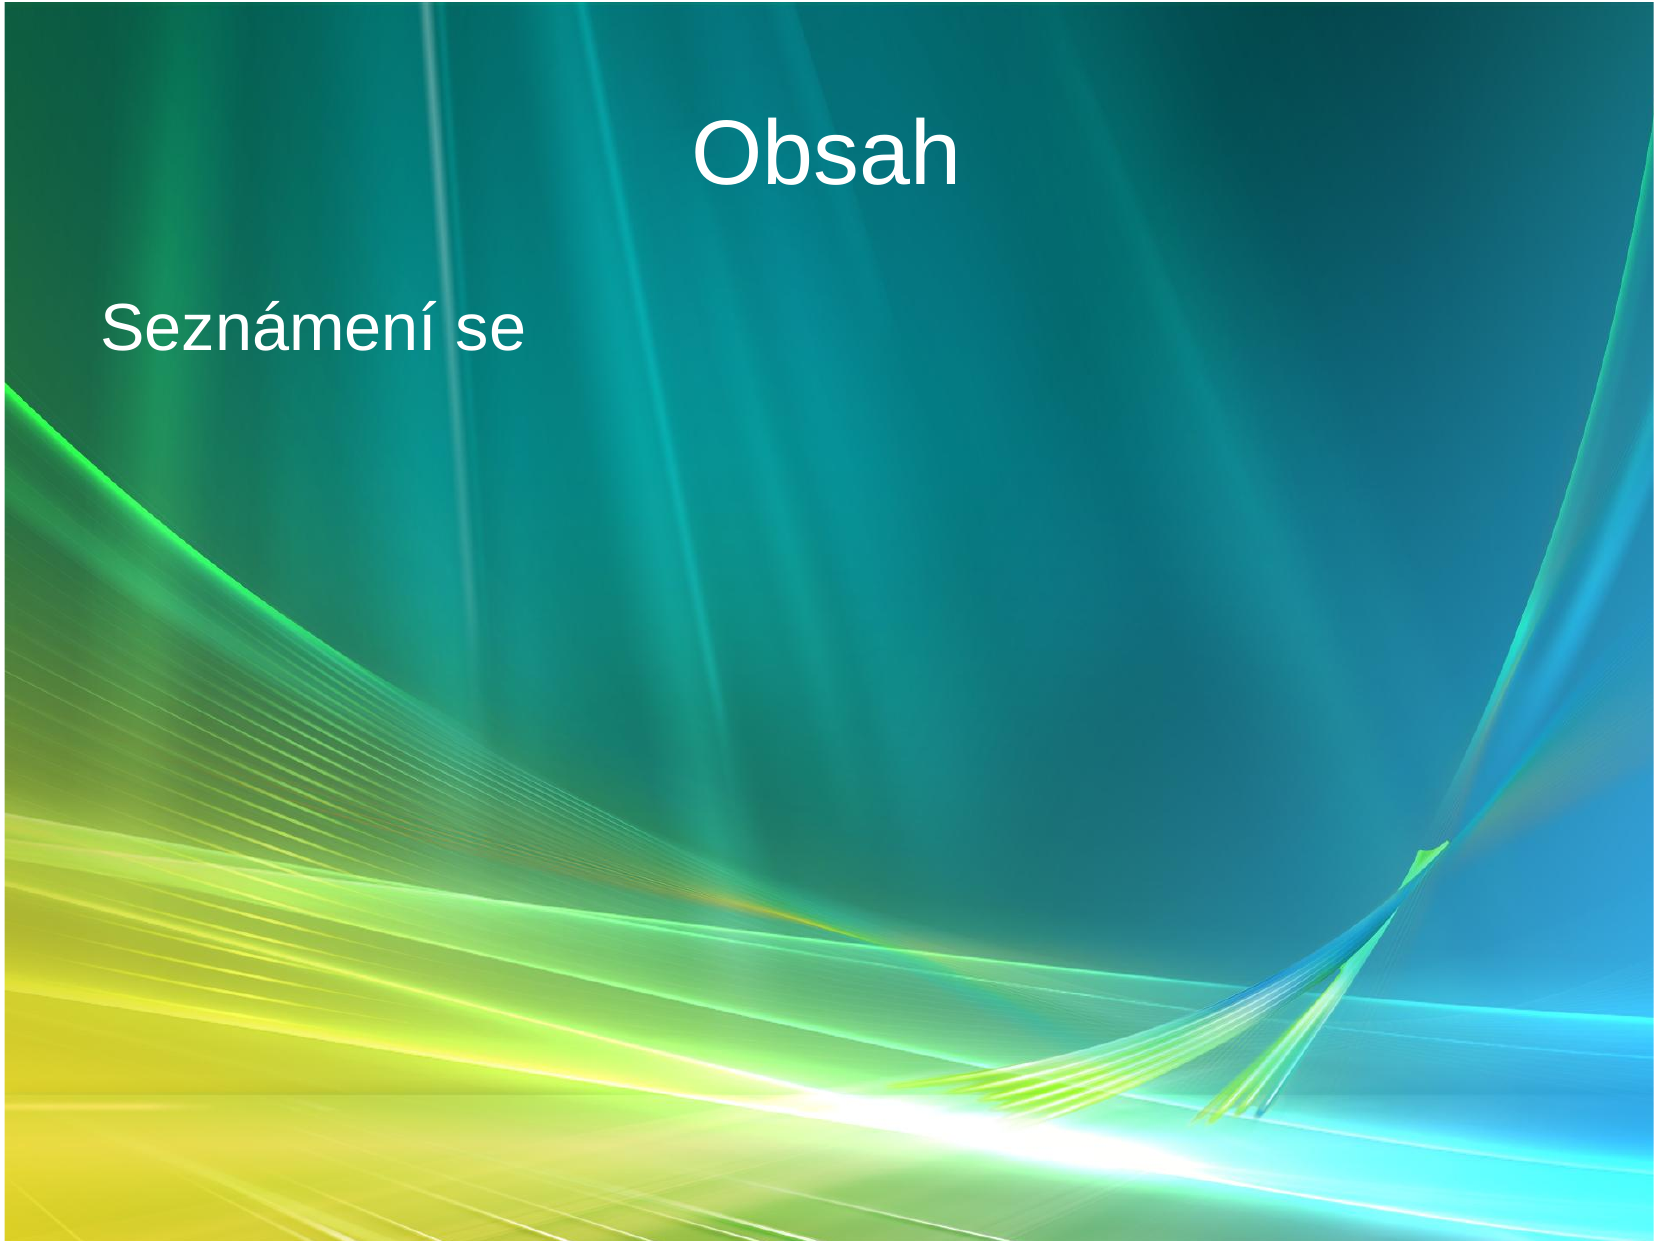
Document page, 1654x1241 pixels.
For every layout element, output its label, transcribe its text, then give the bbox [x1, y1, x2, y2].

picture [4, 2, 1654, 1241]
list Seznámení se [82, 290, 1571, 1109]
title Obsah [82, 49, 1571, 257]
